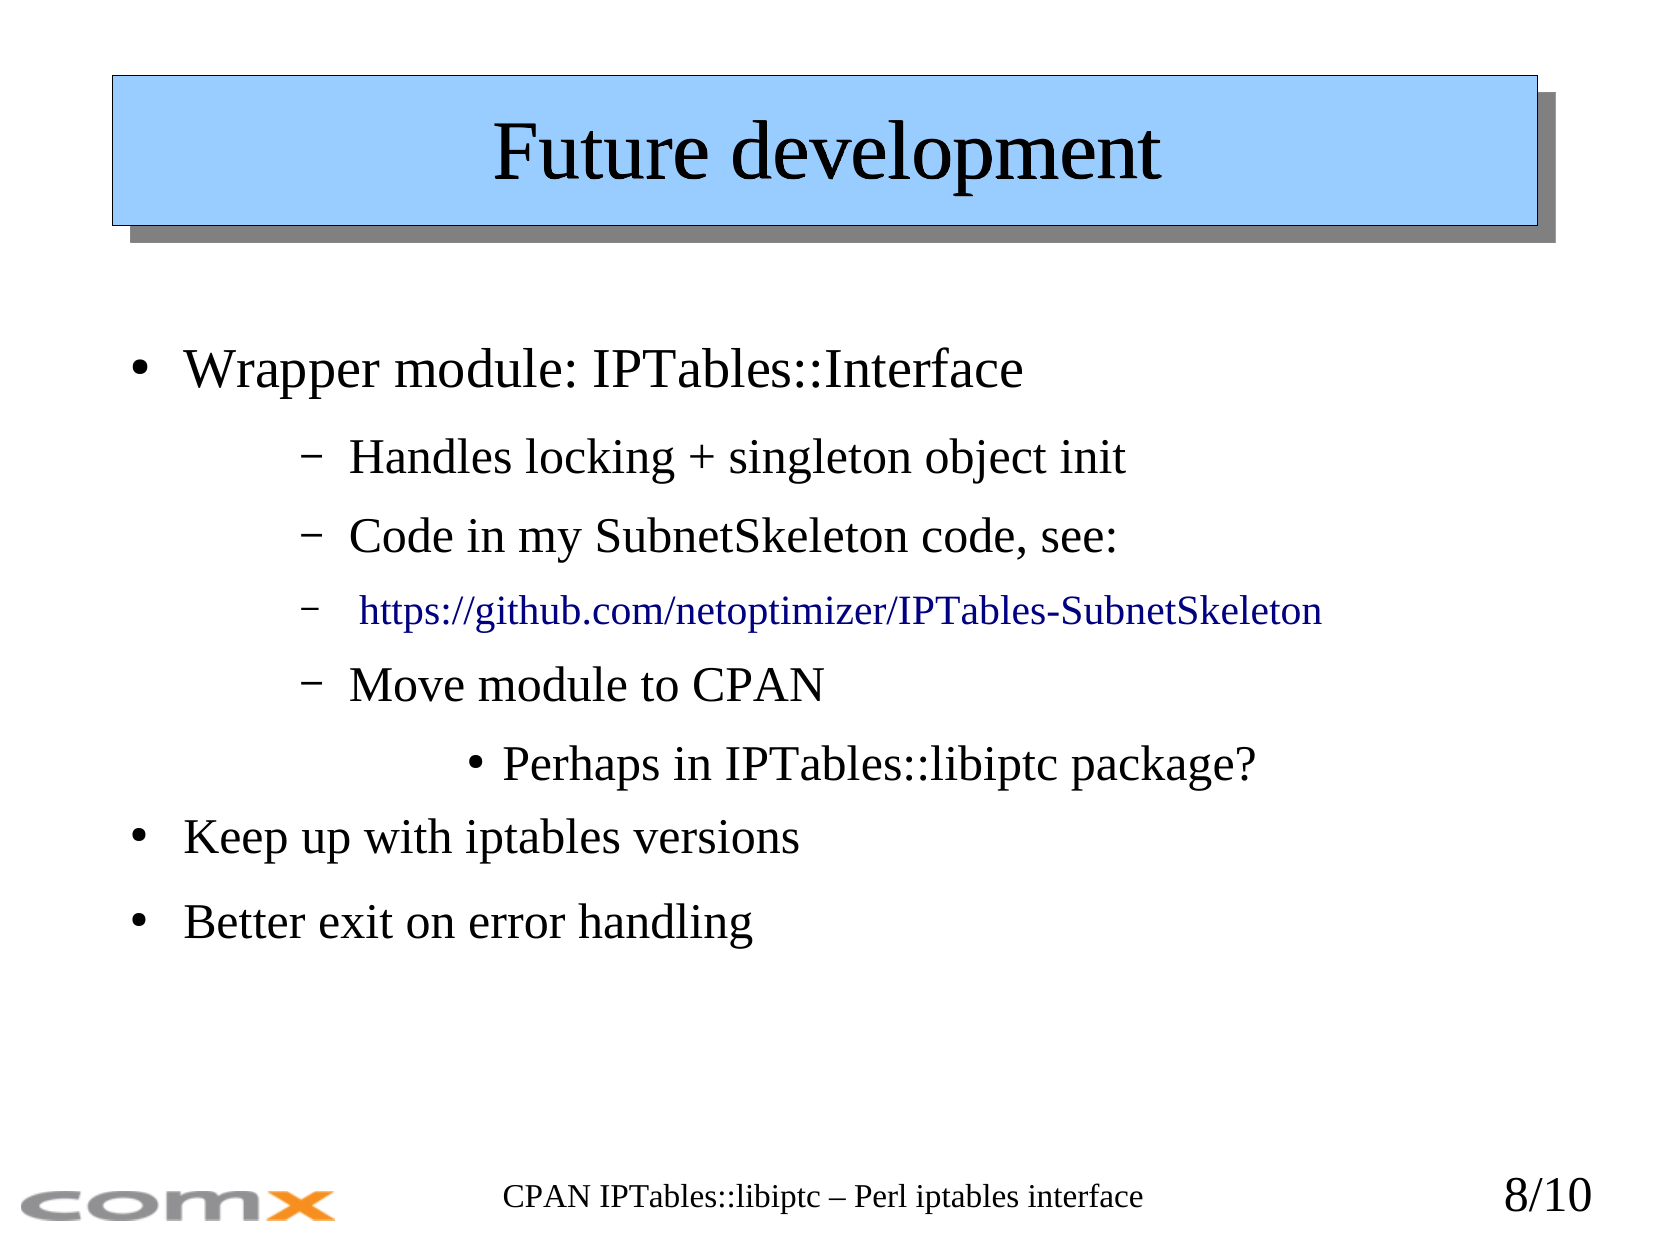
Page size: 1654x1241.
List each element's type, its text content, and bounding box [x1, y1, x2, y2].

picture [21, 1191, 335, 1221]
title Future development [116, 90, 1538, 211]
list Wrapper module: IPTables::Interface Handles locking + singleton object init Code in my SubnetSkeleton code, see: https://github.com/netoptimizer/IPTables-SubnetSkeleton Move module to CPAN Perhaps in IPTables::libiptc package? Keep up with iptables versions Better exit on error handling [112, 337, 1538, 1096]
